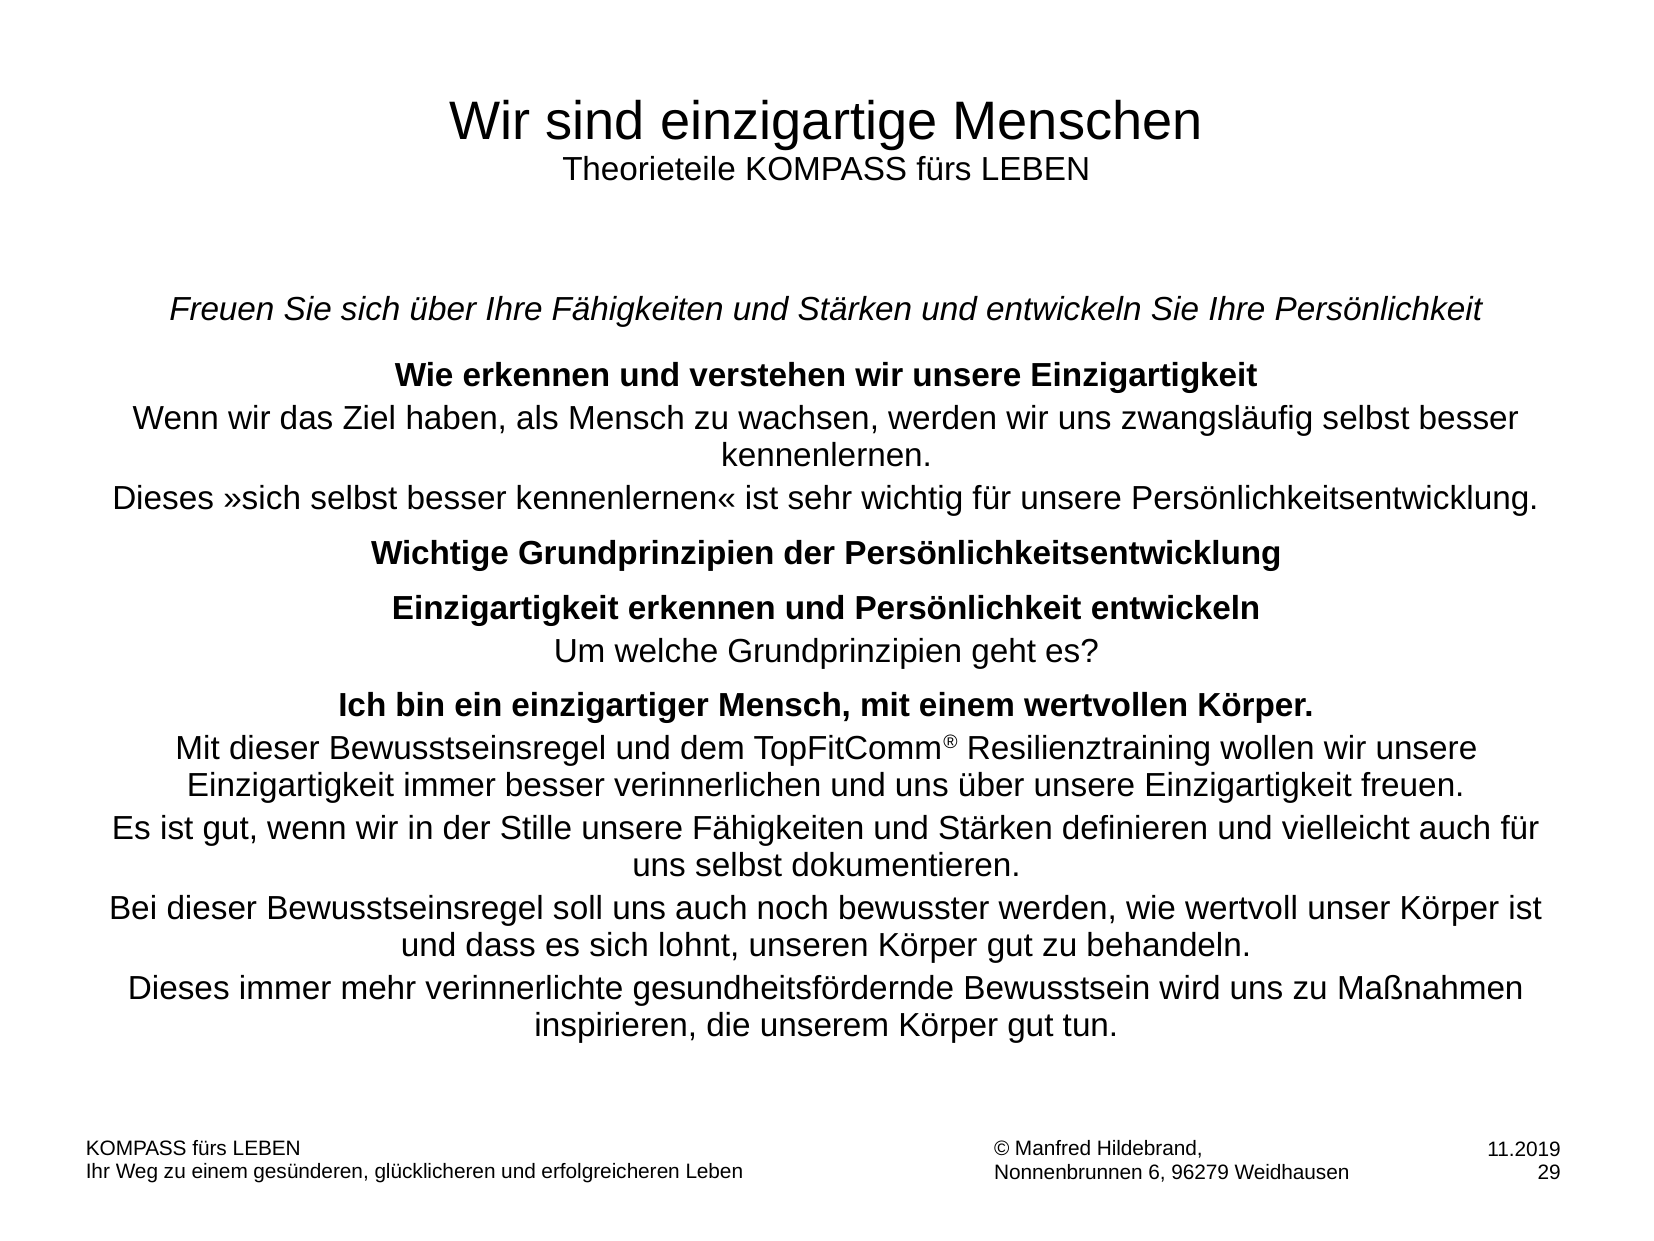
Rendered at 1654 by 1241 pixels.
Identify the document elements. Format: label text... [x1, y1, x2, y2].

text_box 11.2019 29 [1405, 1118, 1576, 1203]
title Wir sind einzigartige Menschen Theorieteile KOMPASS fürs LEBEN [82, 49, 1571, 257]
list Freuen Sie sich über Ihre Fähigkeiten und Stärken und entwickeln Sie Ihre Persönlichkeit Wie erkennen und verstehen wir unsere Einzigartigkeit Wenn wir das Ziel haben, als Mensch zu wachsen, werden wir uns zwangsläufig selbst besser kennenlernen. Dieses »sich selbst besser kennenlernen« ist sehr wichtig für unsere Persönlichkeitsentwicklung. Wichtige Grundprinzipien der Persönlichkeitsentwicklung Einzigartigkeit erkennen und Persönlichkeit entwickeln Um welche Grundprinzipien geht es? Ich bin ein einzigartiger Mensch, mit einem wertvollen Körper. Mit dieser Bewusstseinsregel und dem TopFitComm® Resilienztraining wollen wir unsere Einzigartigkeit immer besser verinnerlichen und uns über unsere Einzigartigkeit freuen. Es ist gut, wenn wir in der Stille unsere Fähigkeiten und Stärken definieren und vielleicht auch für uns selbst dokumentieren. Bei dieser Bewusstseinsregel soll uns auch noch bewusster werden, wie wertvoll unser Körper ist und dass es sich lohnt, unseren Körper gut zu behandeln. Dieses immer mehr verinnerlichte gesundheitsfördernde Bewusstsein wird uns zu Maßnahmen inspirieren, die unserem Körper gut tun. [82, 290, 1571, 1109]
text_box KOMPASS fürs LEBEN Ihr Weg zu einem gesünderen, glücklicheren und erfolgreicheren Leben [70, 1118, 964, 1202]
text_box © Manfred Hildebrand, Nonnenbrunnen 6, 96279 Weidhausen [979, 1118, 1389, 1203]
